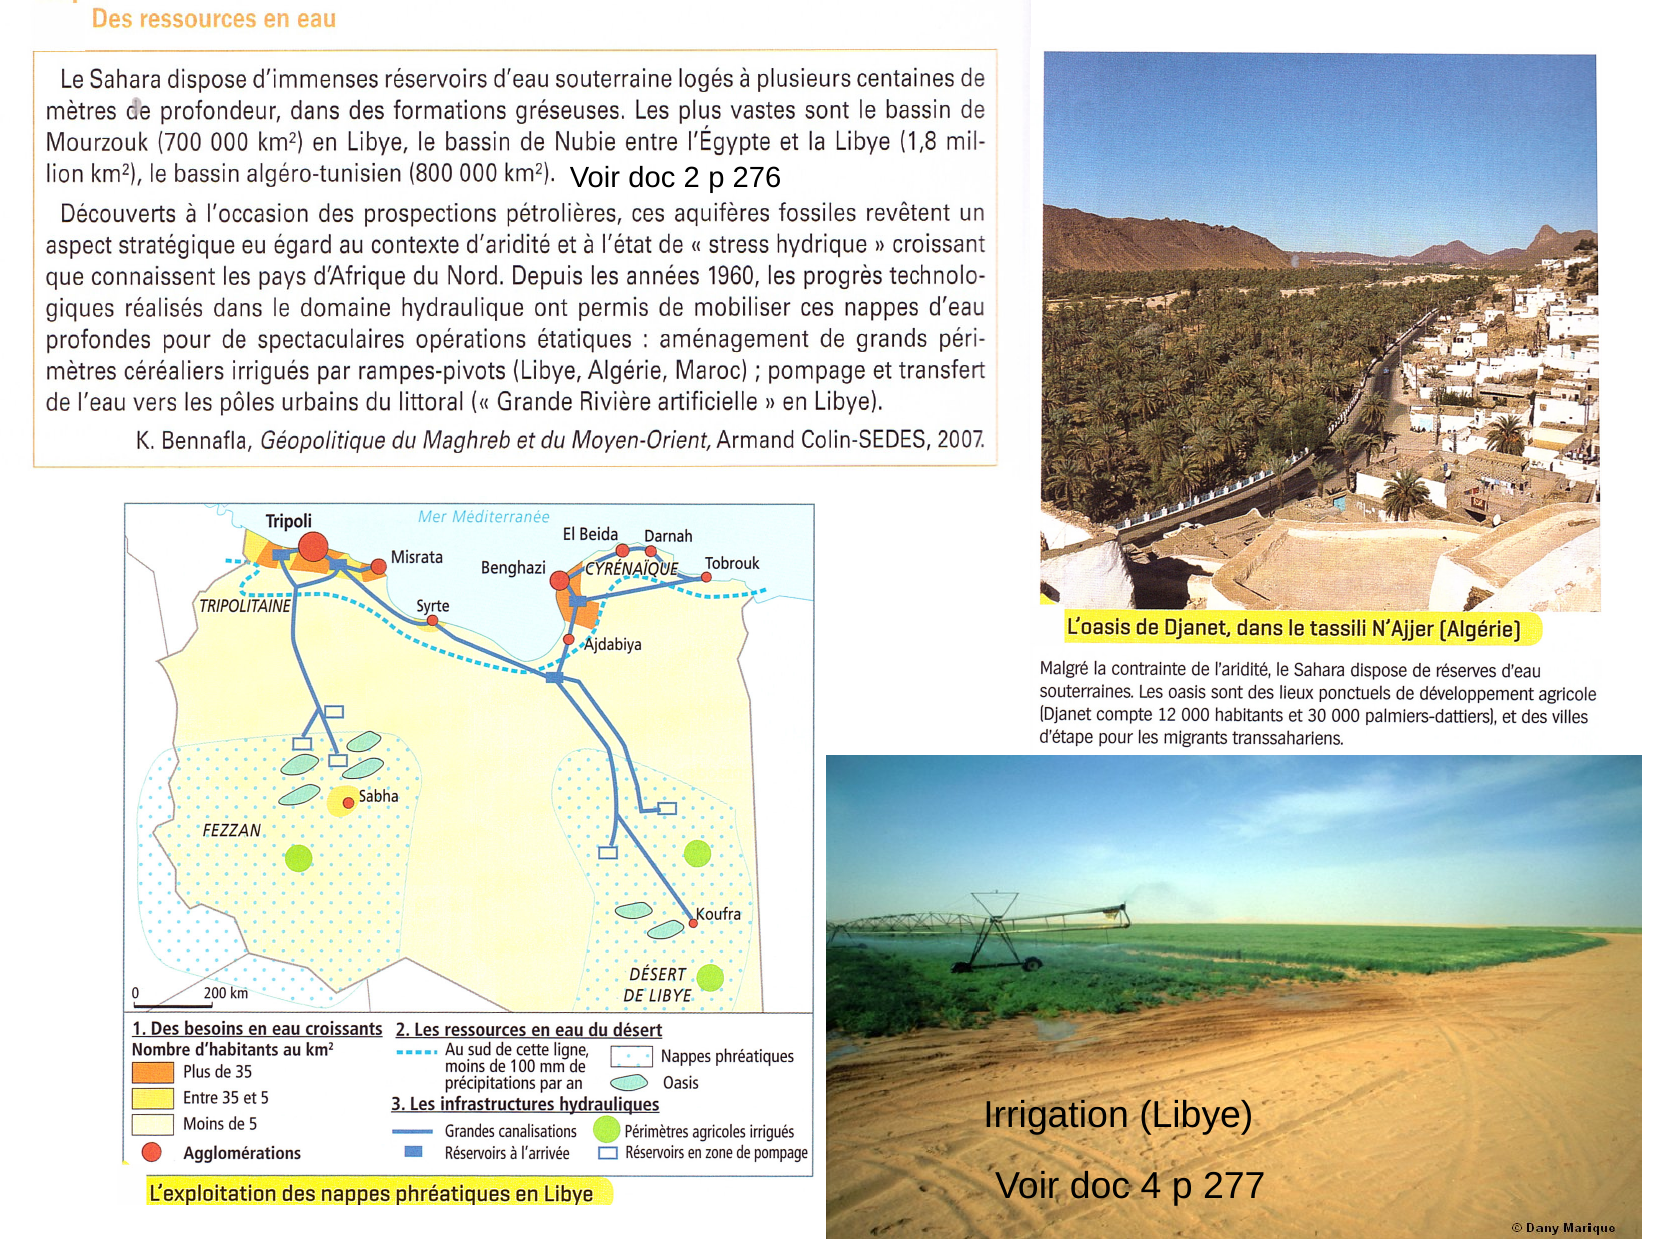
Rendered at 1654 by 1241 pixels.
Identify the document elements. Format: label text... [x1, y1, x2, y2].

text_box Irrigation (Libye) [968, 1086, 1268, 1144]
text_box Voir doc 2 p 276 [555, 153, 806, 202]
text_box Voir doc 4 p 277 [980, 1157, 1281, 1215]
picture [117, 496, 815, 1206]
picture [0, 0, 1642, 1239]
